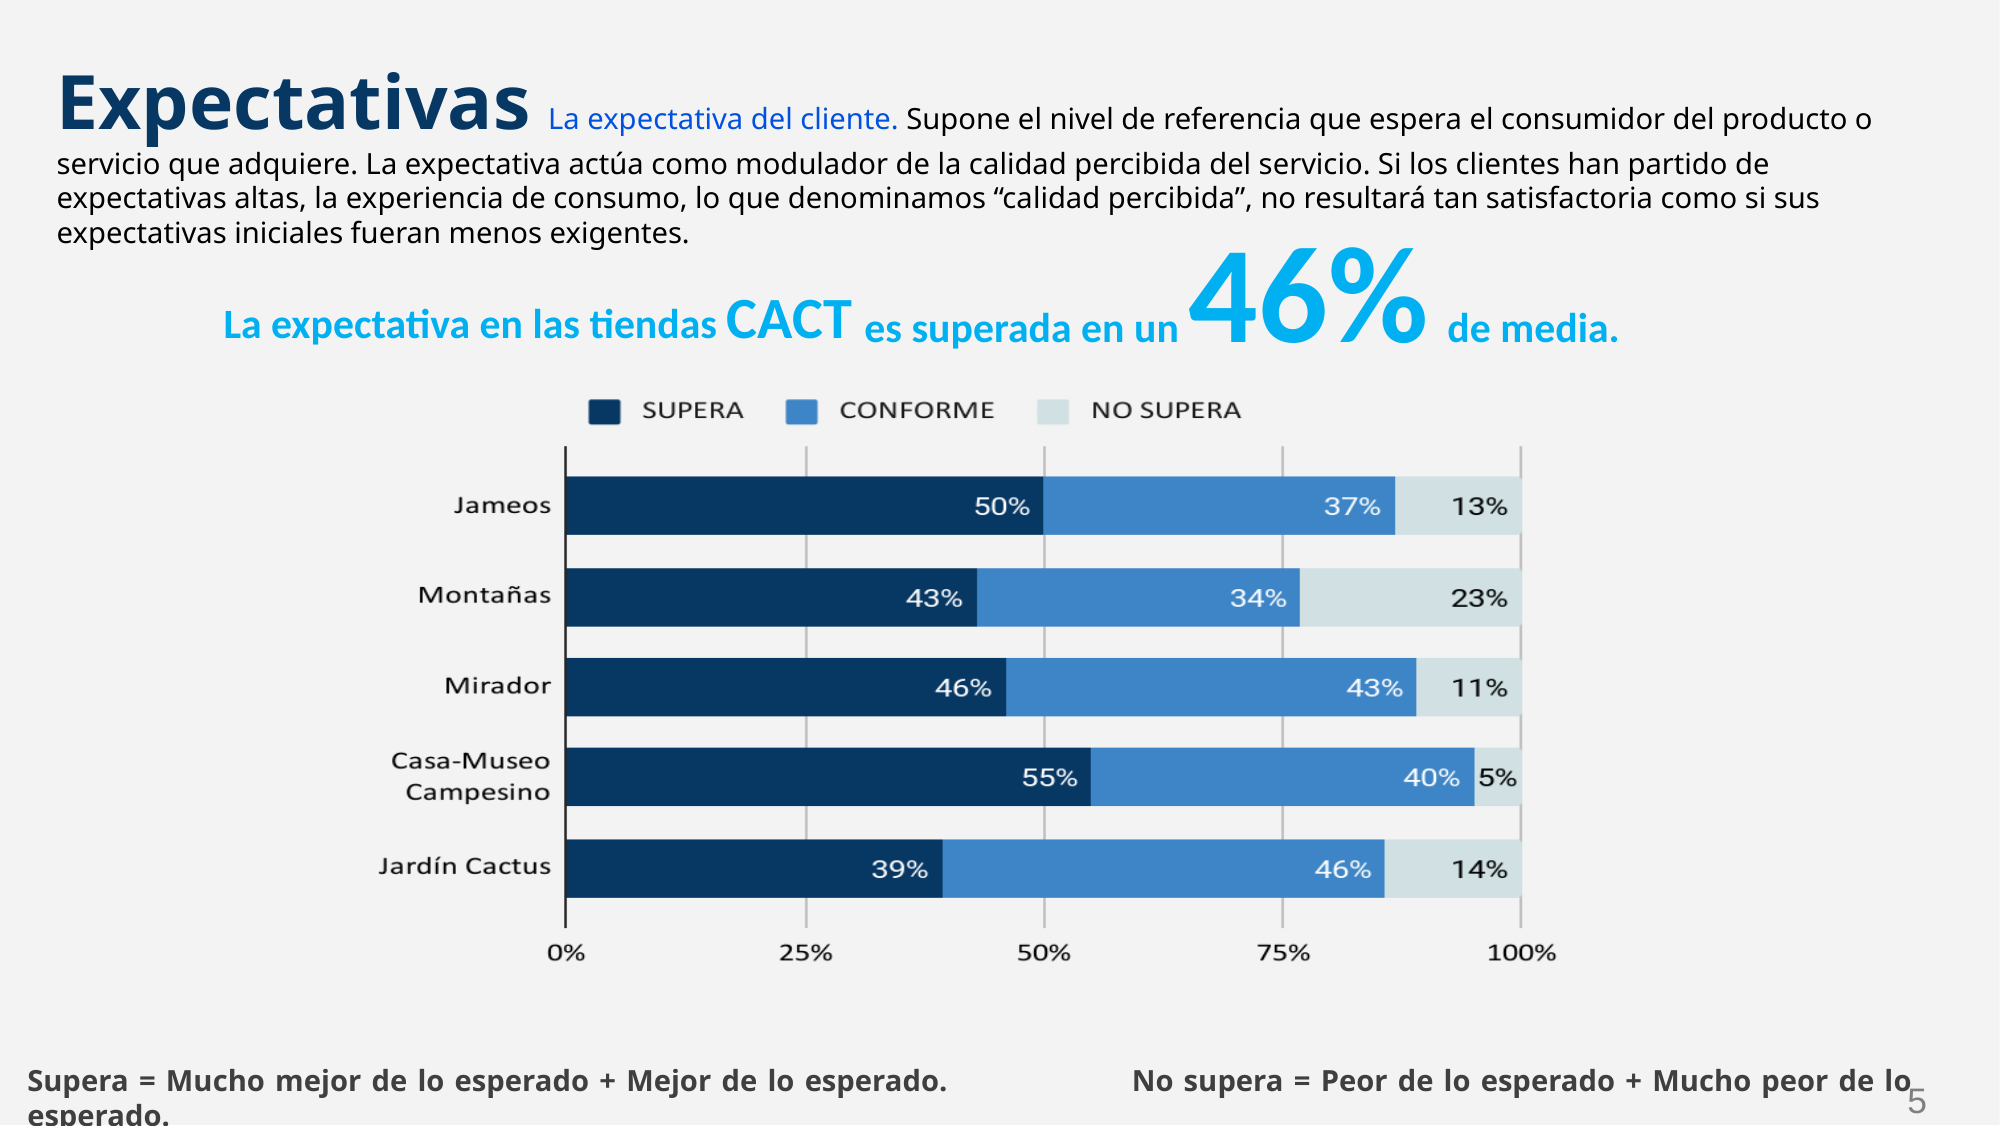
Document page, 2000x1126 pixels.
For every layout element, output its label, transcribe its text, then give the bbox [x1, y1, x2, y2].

text_box es superada en un 46% de media. [787, 197, 2000, 379]
slide_number <number> [1478, 1069, 1945, 1126]
picture [268, 368, 1562, 998]
text_box La expectativa en las tiendas CACT [208, 272, 787, 450]
text_box Expectativas La expectativa del cliente. Supone el nivel de referencia que espera el consumidor del producto o servicio que adquiere. La expectativa actúa como modulador de la calidad percibida del servicio. Si los clientes han partido de expectativas altas, la experiencia de consumo, lo que denominamos “calidad percibida”, no resultará tan satisfactoria como si sus expectativas iniciales fueran menos exigentes. [38, 0, 1938, 305]
list Supera = Mucho mejor de lo esperado + Mejor de lo esperado. No supera = Peor de lo esperado + Mucho peor de lo esperado. [27, 1062, 1914, 1121]
